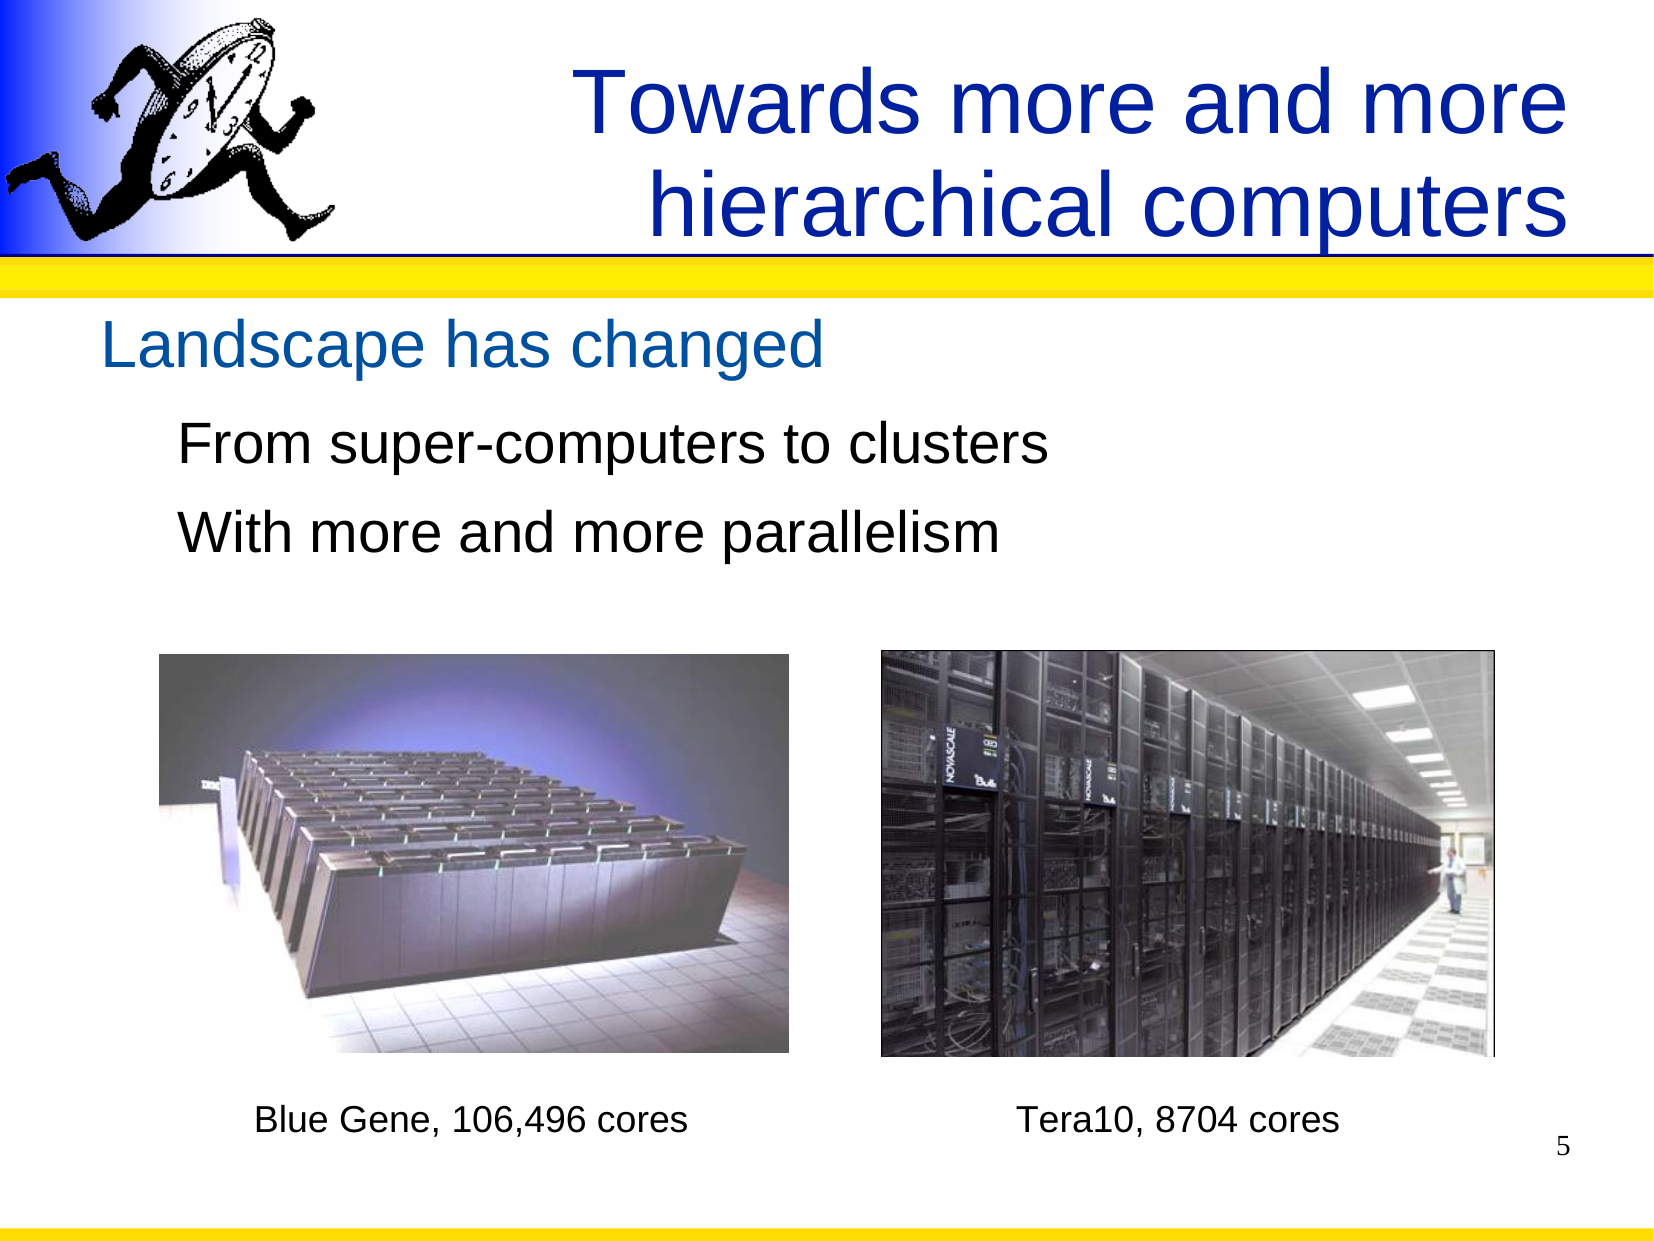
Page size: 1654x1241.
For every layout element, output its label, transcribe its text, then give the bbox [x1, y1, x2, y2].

text_box Tera10, 8704 cores [1000, 1090, 1356, 1148]
list Landscape has changed From super-computers to clusters With more and more parallelism [82, 307, 1571, 1111]
picture [881, 650, 1495, 1057]
text_box Blue Gene, 106,496 cores [239, 1090, 704, 1148]
title Towards more and more hierarchical computers [372, 50, 1571, 256]
picture [159, 654, 789, 1053]
picture [4, 9, 343, 253]
